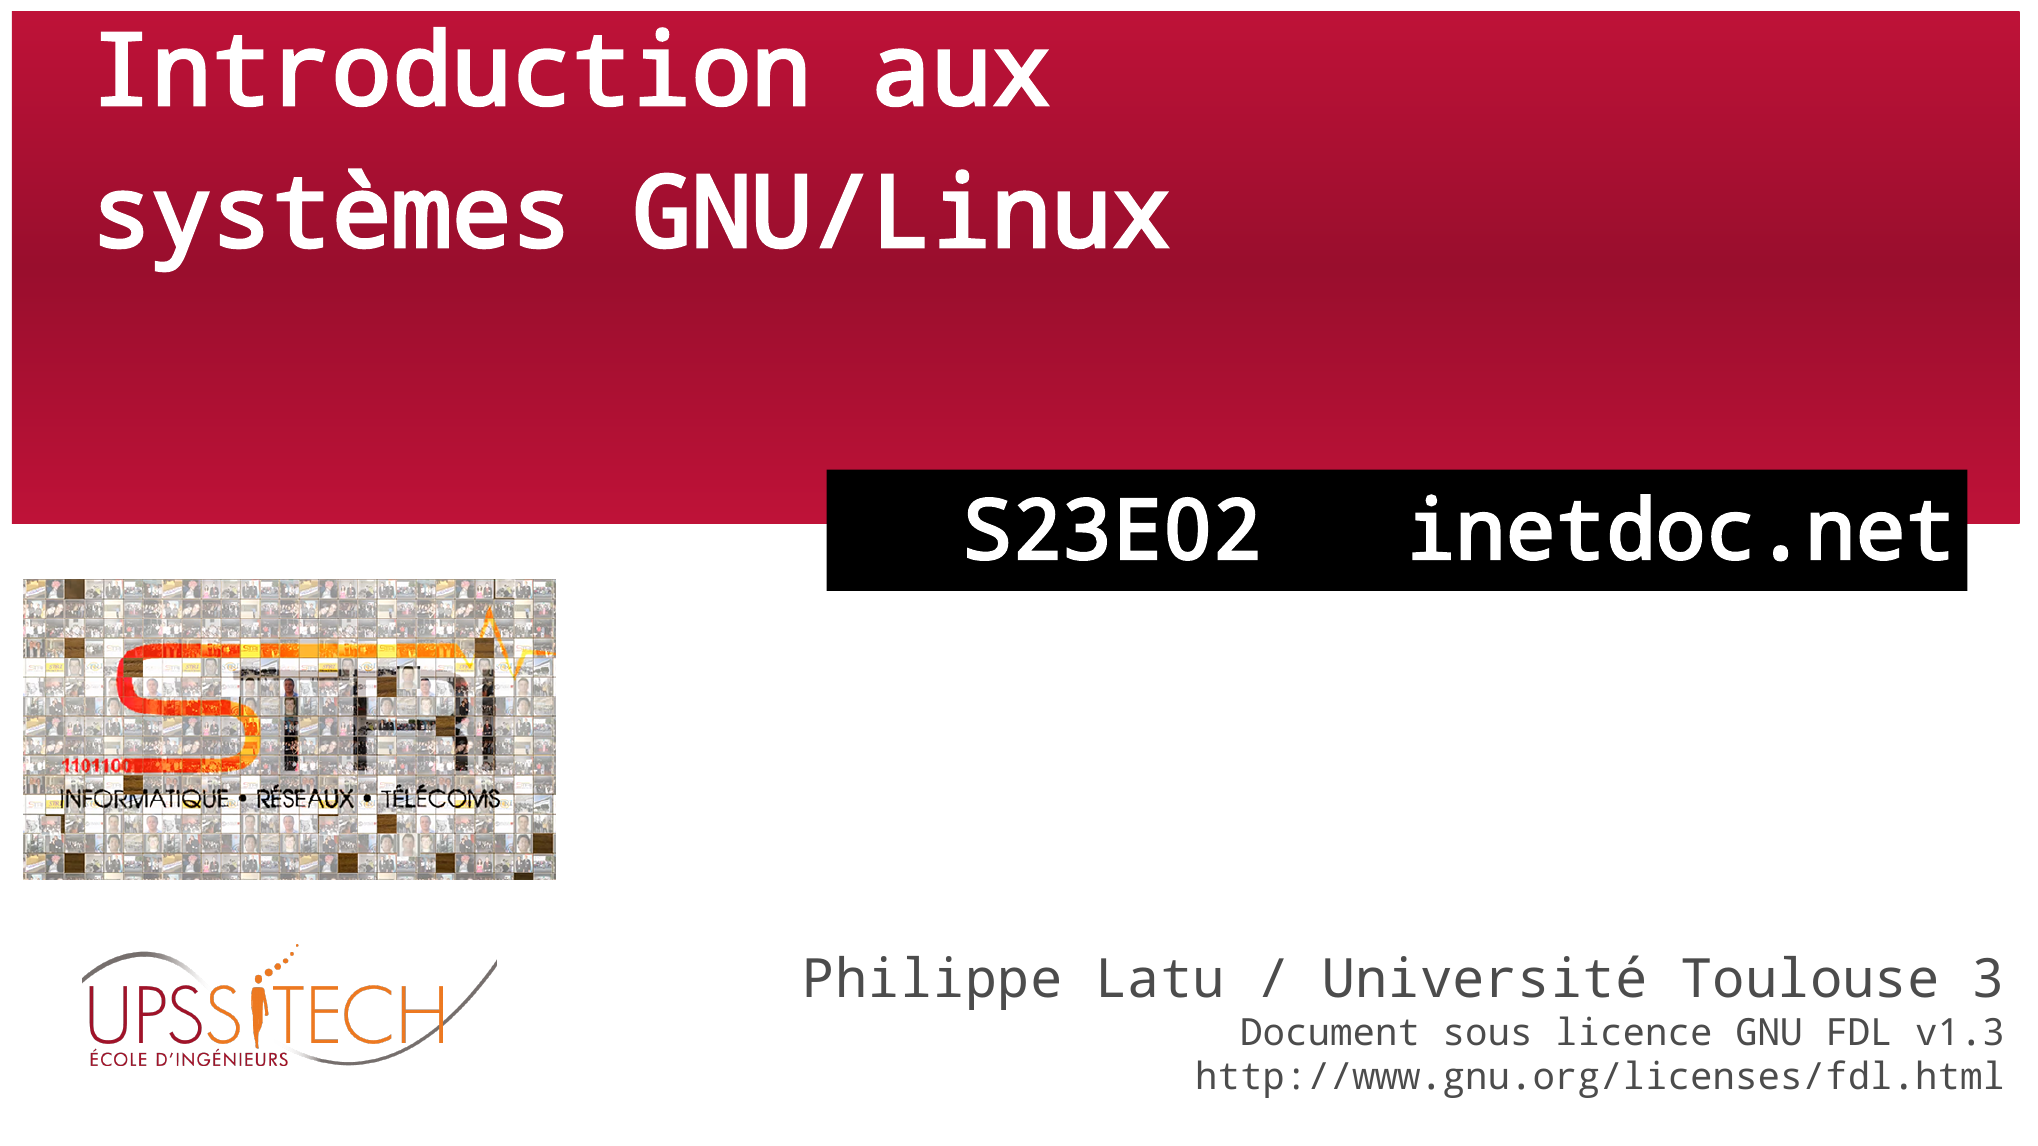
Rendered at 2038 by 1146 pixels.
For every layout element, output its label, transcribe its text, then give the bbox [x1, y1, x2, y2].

picture [23, 579, 556, 880]
text_box Philippe Latu / Université Toulouse 3 Document sous licence GNU FDL v1.3 http://www.gnu.org/licenses/fdl.html [708, 944, 2008, 1134]
picture [82, 944, 497, 1066]
text_box Introduction aux systèmes GNU/Linux [11, 11, 2020, 524]
text_box S23E02 inetdoc.net [826, 469, 1968, 591]
